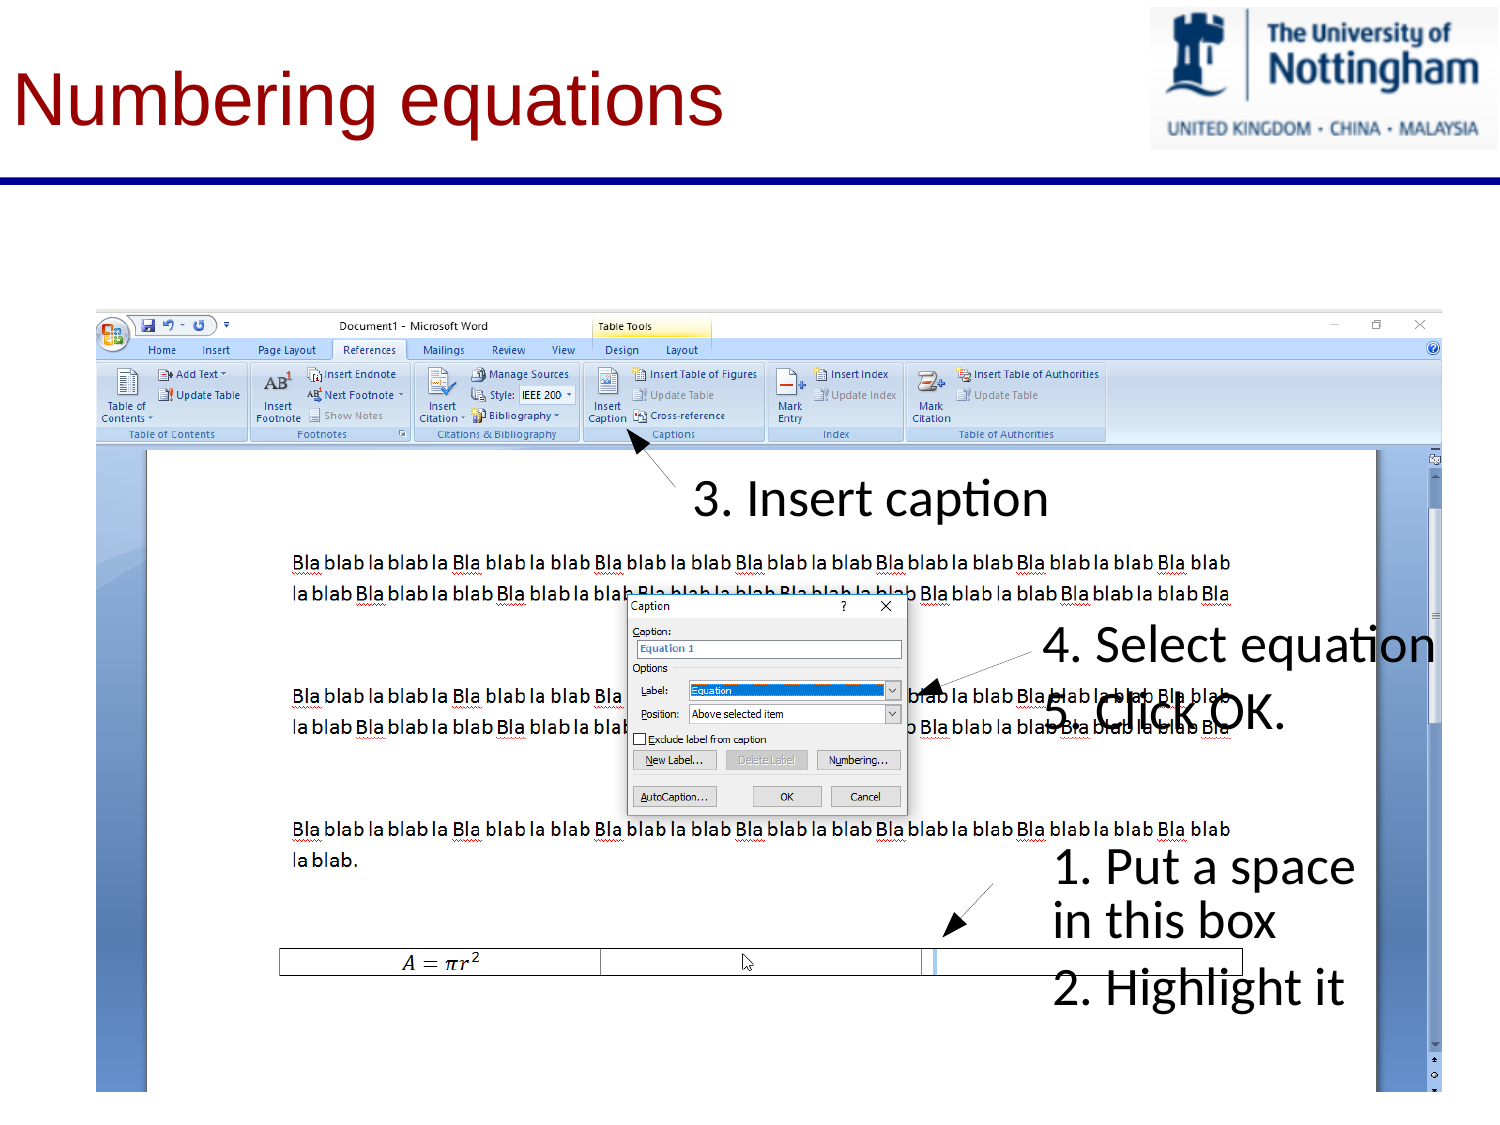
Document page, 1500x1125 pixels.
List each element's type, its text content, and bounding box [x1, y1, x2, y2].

text_box 1. Put a space in this box 2. Highlight it [981, 836, 1417, 1027]
picture [96, 309, 1442, 1093]
picture [1150, 7, 1498, 150]
text_box 3. Insert caption [621, 468, 1185, 626]
text_box 4. Select equation 5. Click OK. [971, 614, 1500, 772]
title Numbering equations [12, 21, 1375, 177]
